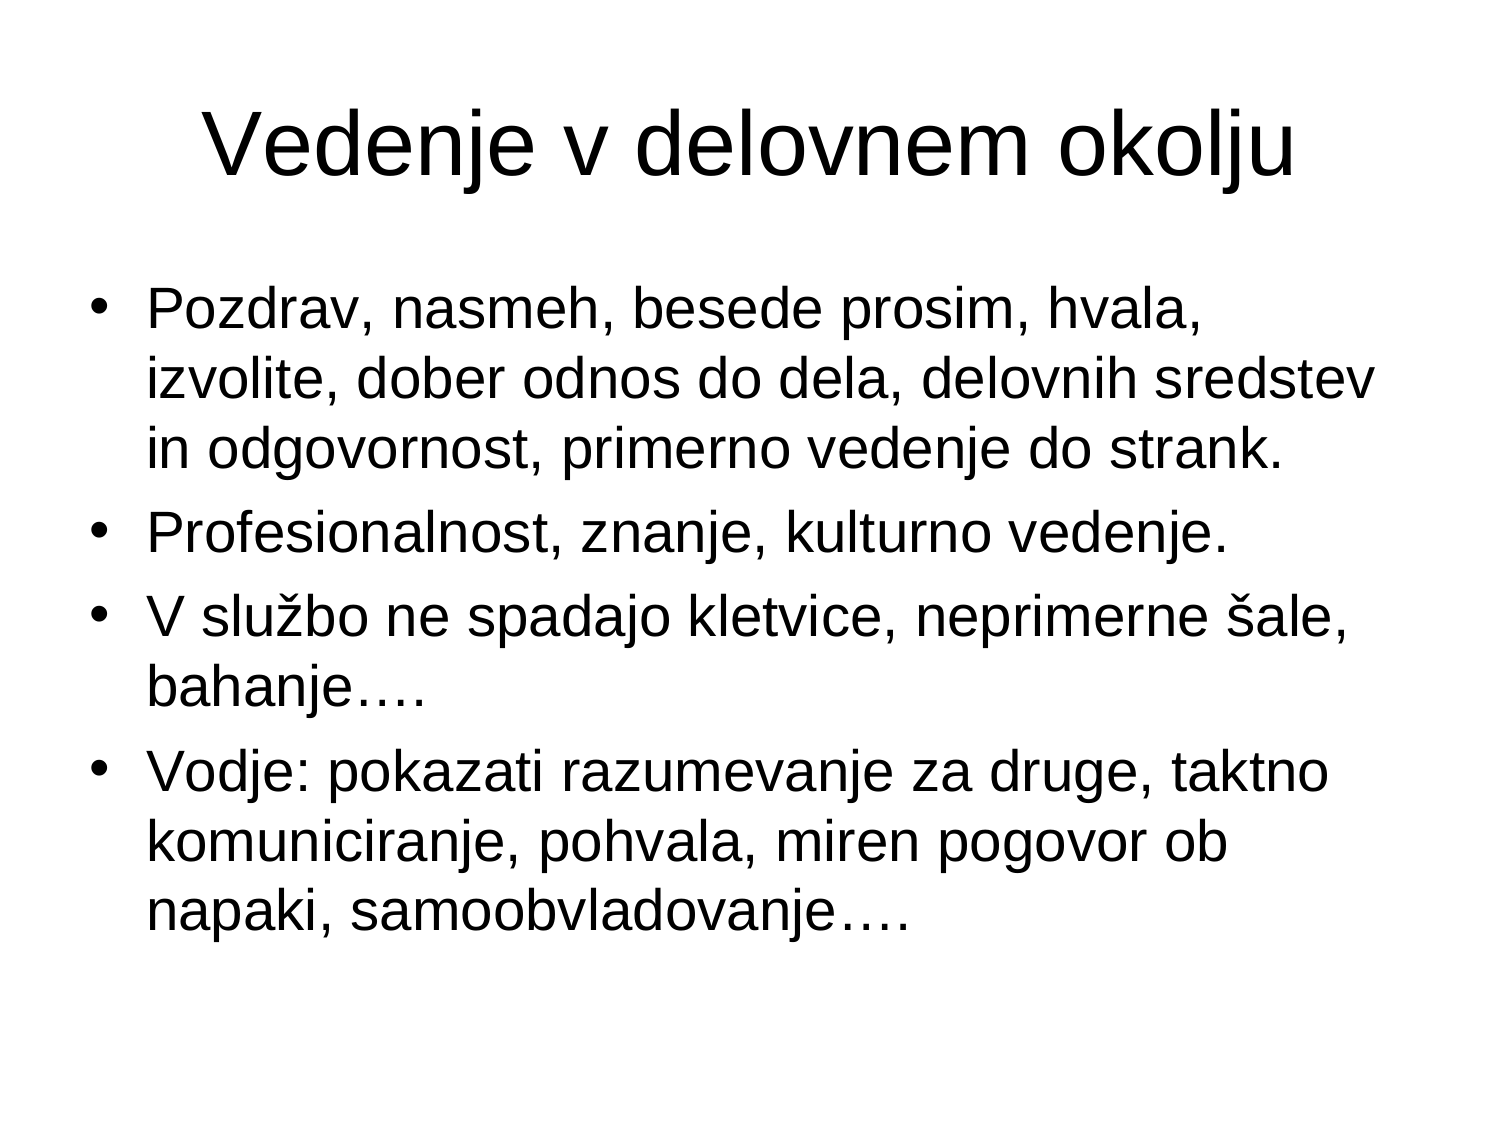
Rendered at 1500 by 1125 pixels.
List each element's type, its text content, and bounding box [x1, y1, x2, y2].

list Pozdrav, nasmeh, besede prosim, hvala, izvolite, dober odnos do dela, delovnih sredstev in odgovornost, primerno vedenje do strank. Profesionalnost, znanje, kulturno vedenje. V službo ne spadajo kletvice, neprimerne šale, bahanje…. Vodje: pokazati razumevanje za druge, taktno komuniciranje, pohvala, miren pogovor ob napaki, samoobvladovanje…. [75, 262, 1426, 1006]
title Vedenje v delovnem okolju [75, 45, 1426, 233]
